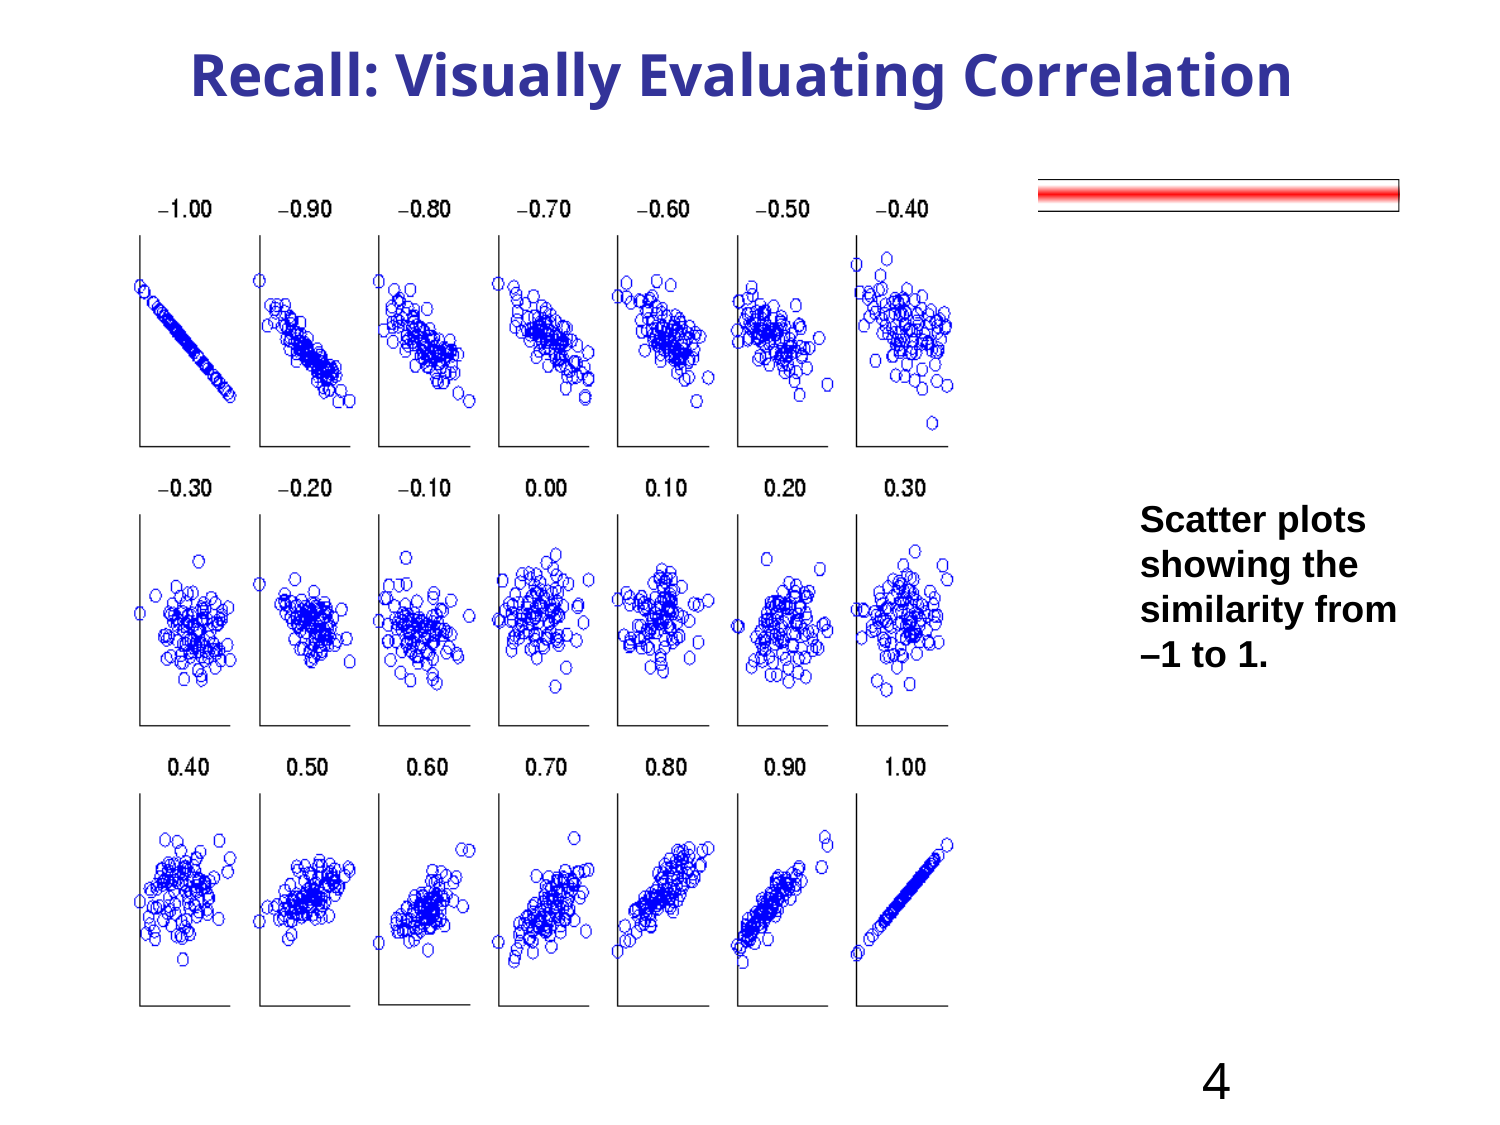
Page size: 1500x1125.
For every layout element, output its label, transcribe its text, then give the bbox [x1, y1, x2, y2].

chart [37, 162, 1038, 1046]
title Recall: Visually Evaluating Correlation [62, 24, 1421, 116]
text_box <number> [1187, 1062, 1500, 1125]
text_box Scatter plots showing the similarity from –1 to 1. [1125, 487, 1426, 683]
